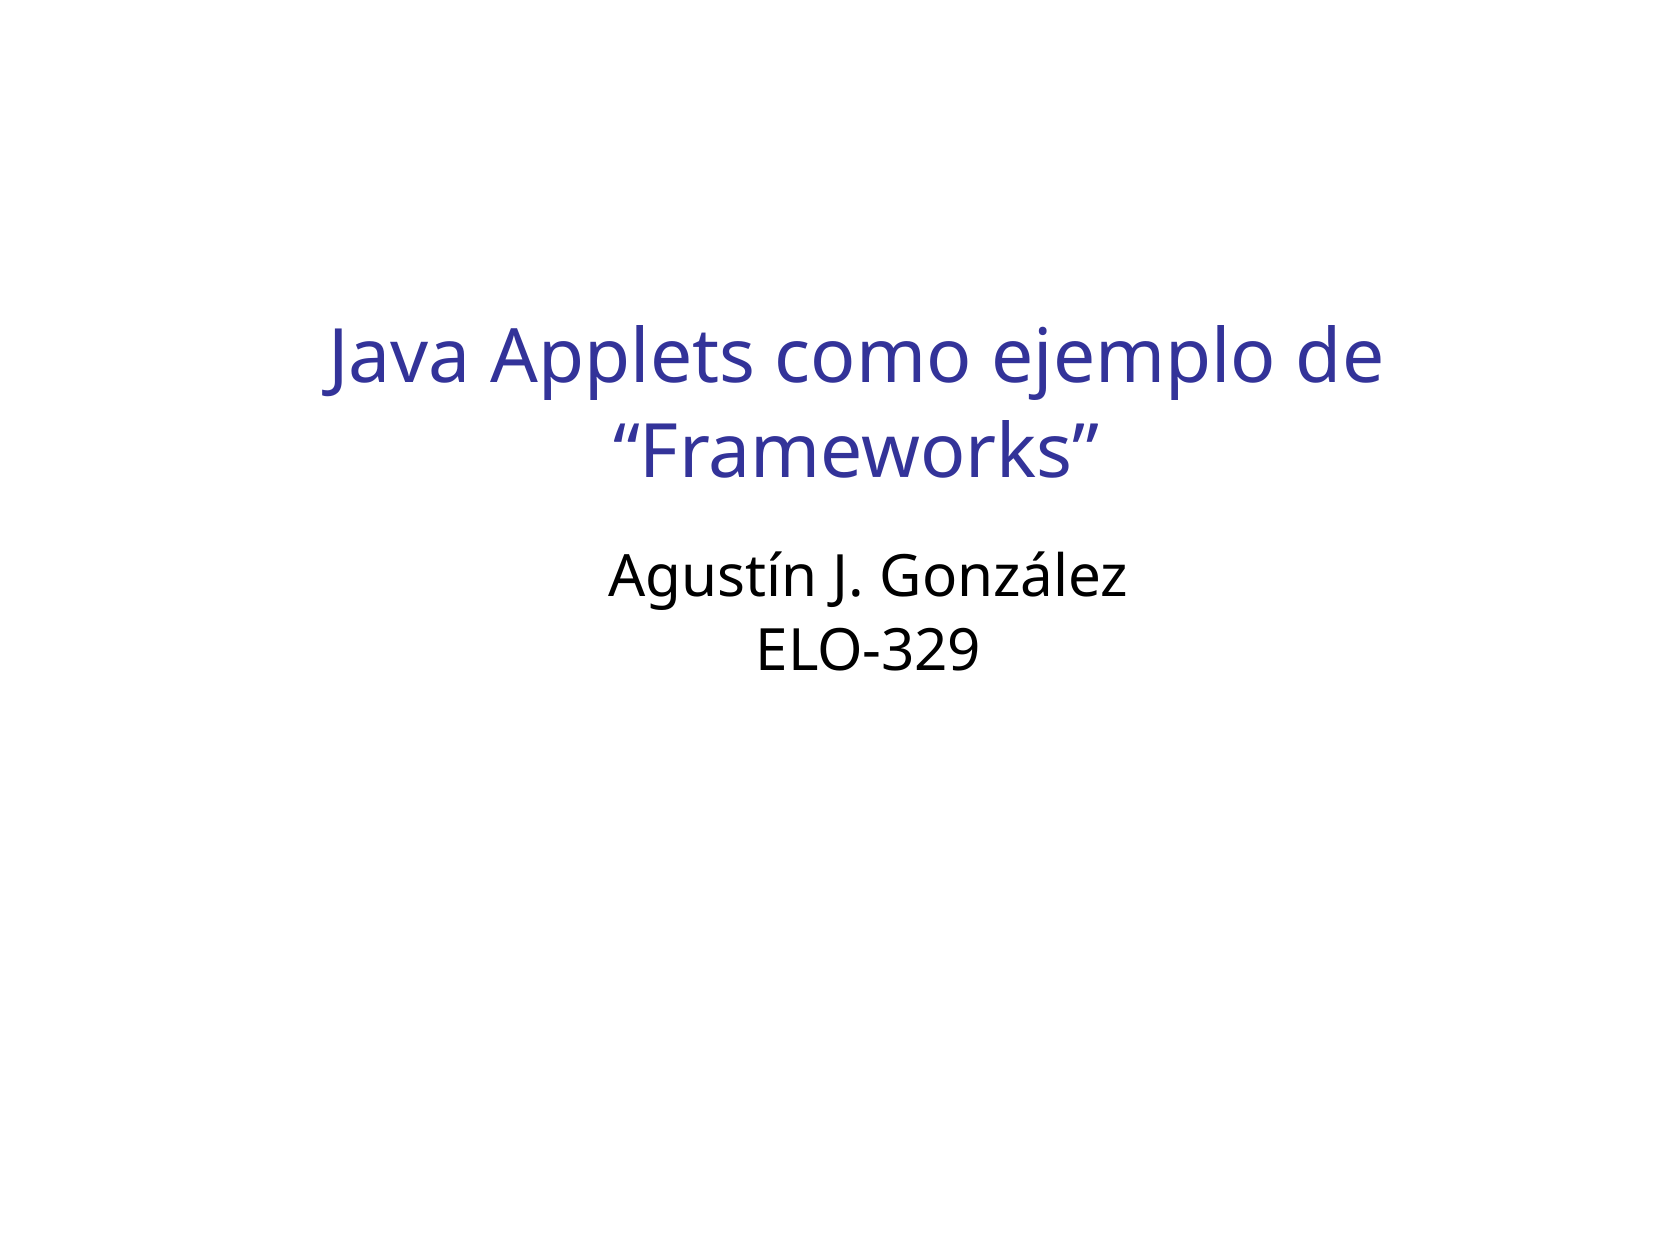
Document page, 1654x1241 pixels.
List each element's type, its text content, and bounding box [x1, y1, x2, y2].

subtitle Agustín J. González ELO-329 [86, 487, 1576, 736]
title Java Applets como ejemplo de “Frameworks” [112, 307, 1601, 496]
